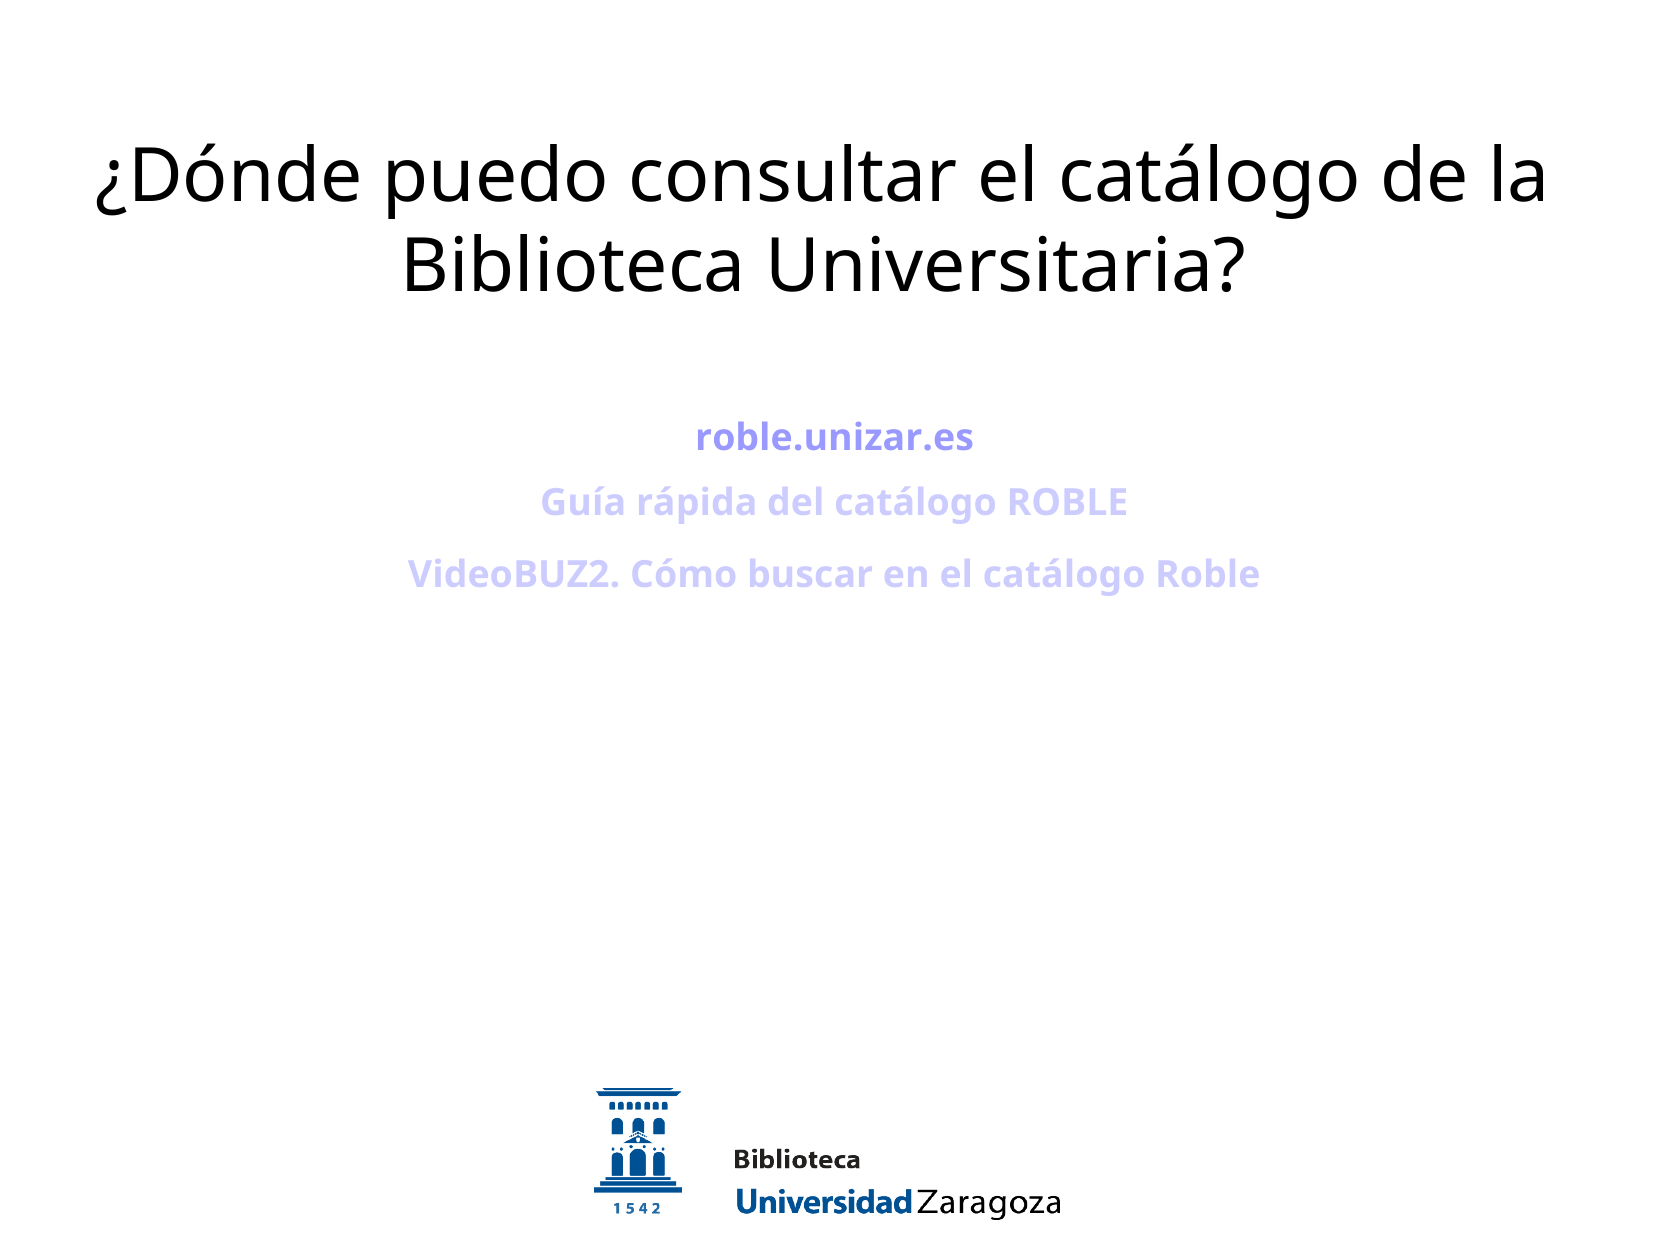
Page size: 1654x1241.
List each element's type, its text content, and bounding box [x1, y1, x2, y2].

text_box ¿Dónde puedo consultar el catálogo de la Biblioteca Universitaria? [52, 119, 1595, 315]
picture [594, 1088, 1060, 1220]
text_box roble.unizar.es Guía rápida del catálogo ROBLE VideoBUZ2. Cómo buscar en el catálogo Roble [12, 387, 1654, 1016]
